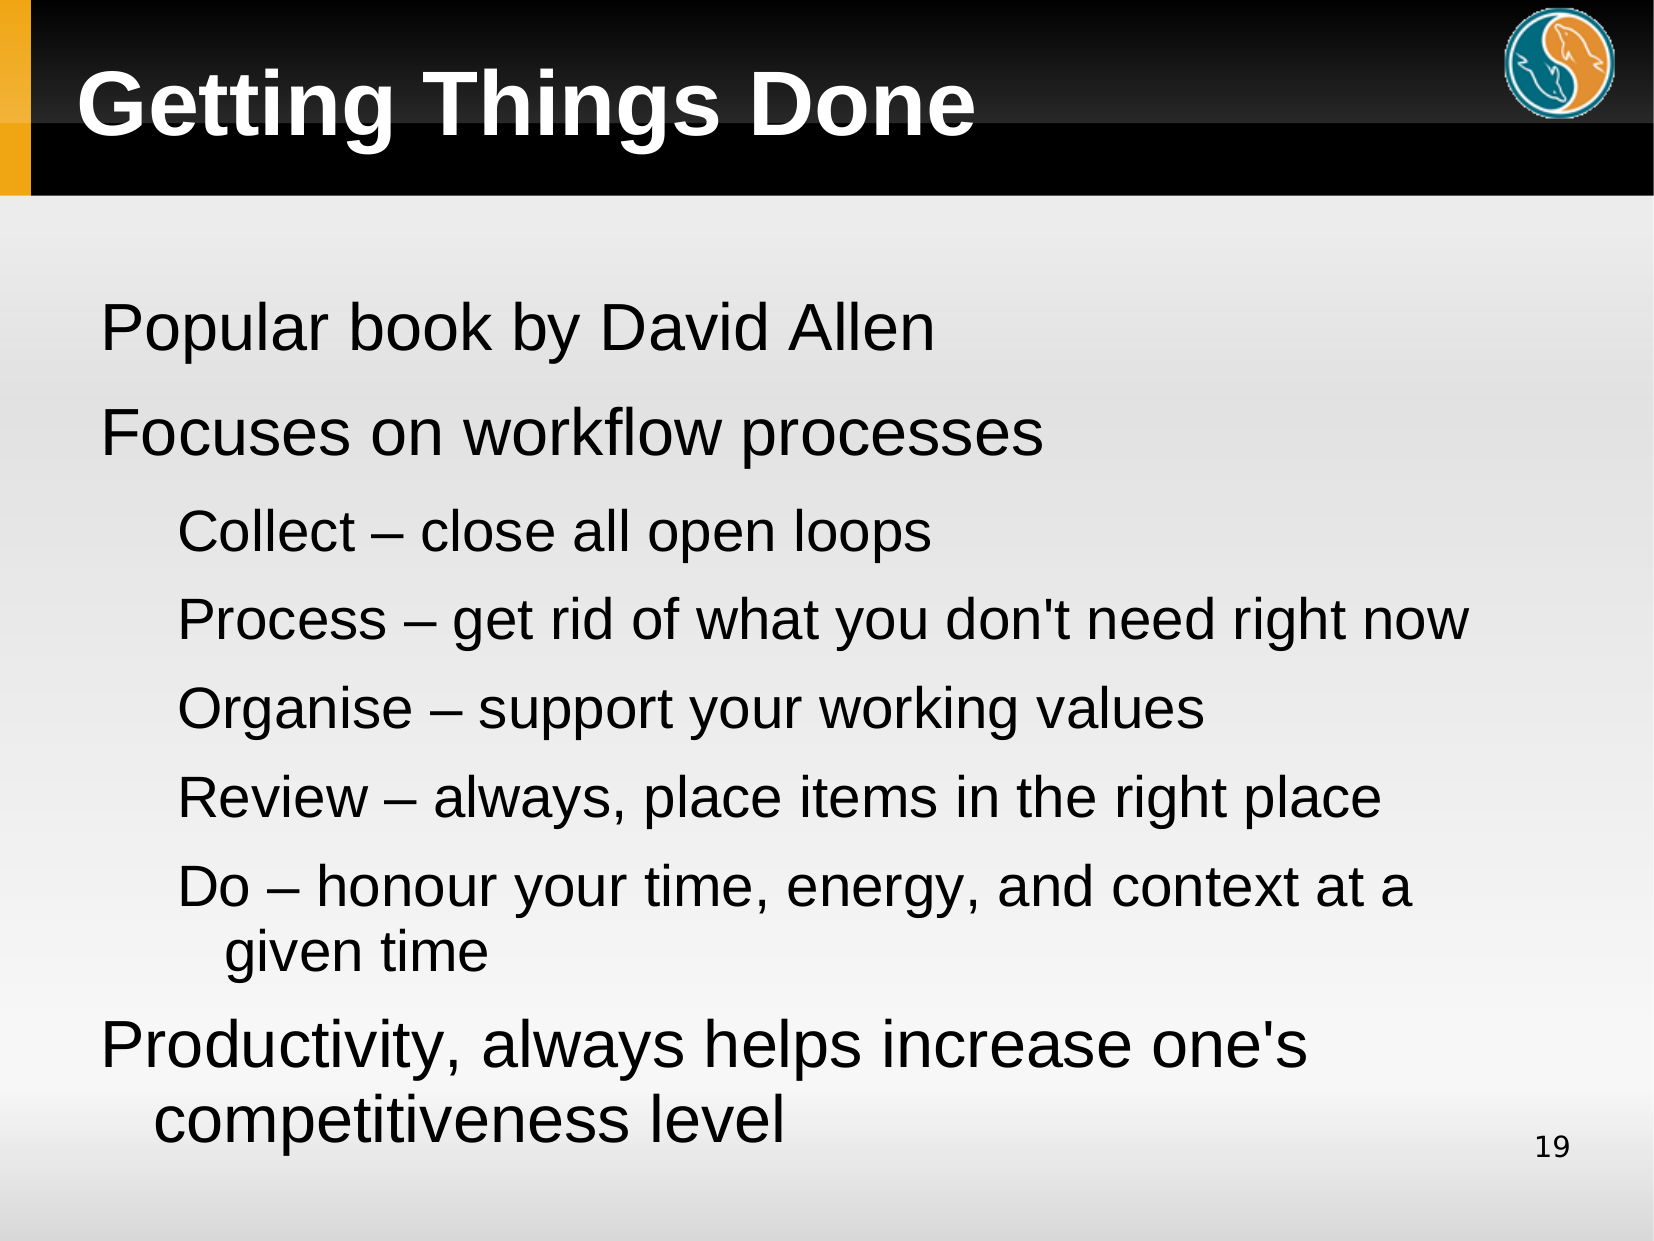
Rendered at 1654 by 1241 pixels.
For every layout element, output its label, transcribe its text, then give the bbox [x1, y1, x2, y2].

title Getting Things Done [76, 7, 1565, 200]
picture [0, 0, 1654, 1241]
list Popular book by David Allen Focuses on workflow processes Collect – close all open loops Process – get rid of what you don't need right now Organise – support your working values Review – always, place items in the right place Do – honour your time, energy, and context at a given time Productivity, always helps increase one's competitiveness level [82, 290, 1571, 1157]
